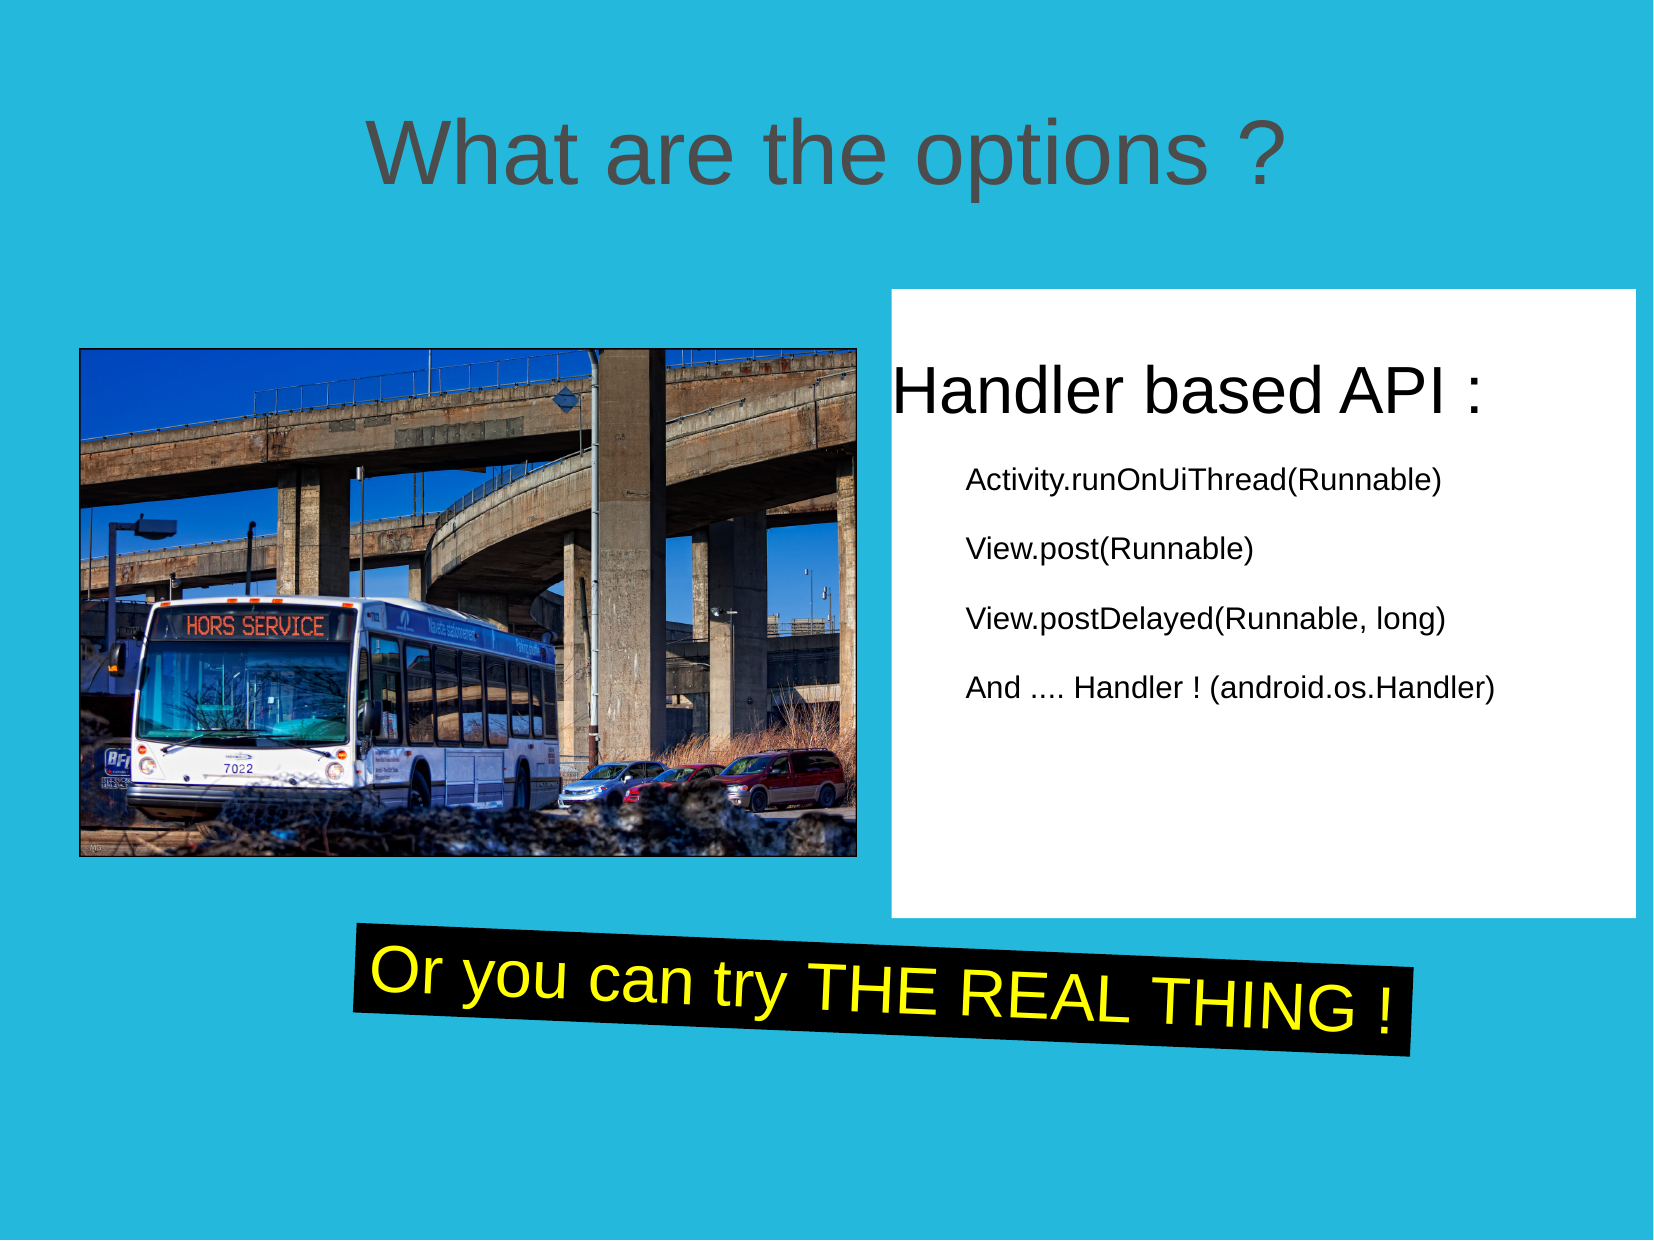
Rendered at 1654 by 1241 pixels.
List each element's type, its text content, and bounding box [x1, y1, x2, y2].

title What are the options ? [82, 49, 1571, 257]
text_box Handler based API : Activity.runOnUiThread(Runnable) View.post(Runnable) View.postDelayed(Runnable, long) And .... Handler ! (android.os.Handler) [891, 289, 1636, 919]
text_box Or you can try THE REAL THING ! [352, 922, 1414, 1057]
picture [79, 348, 857, 857]
